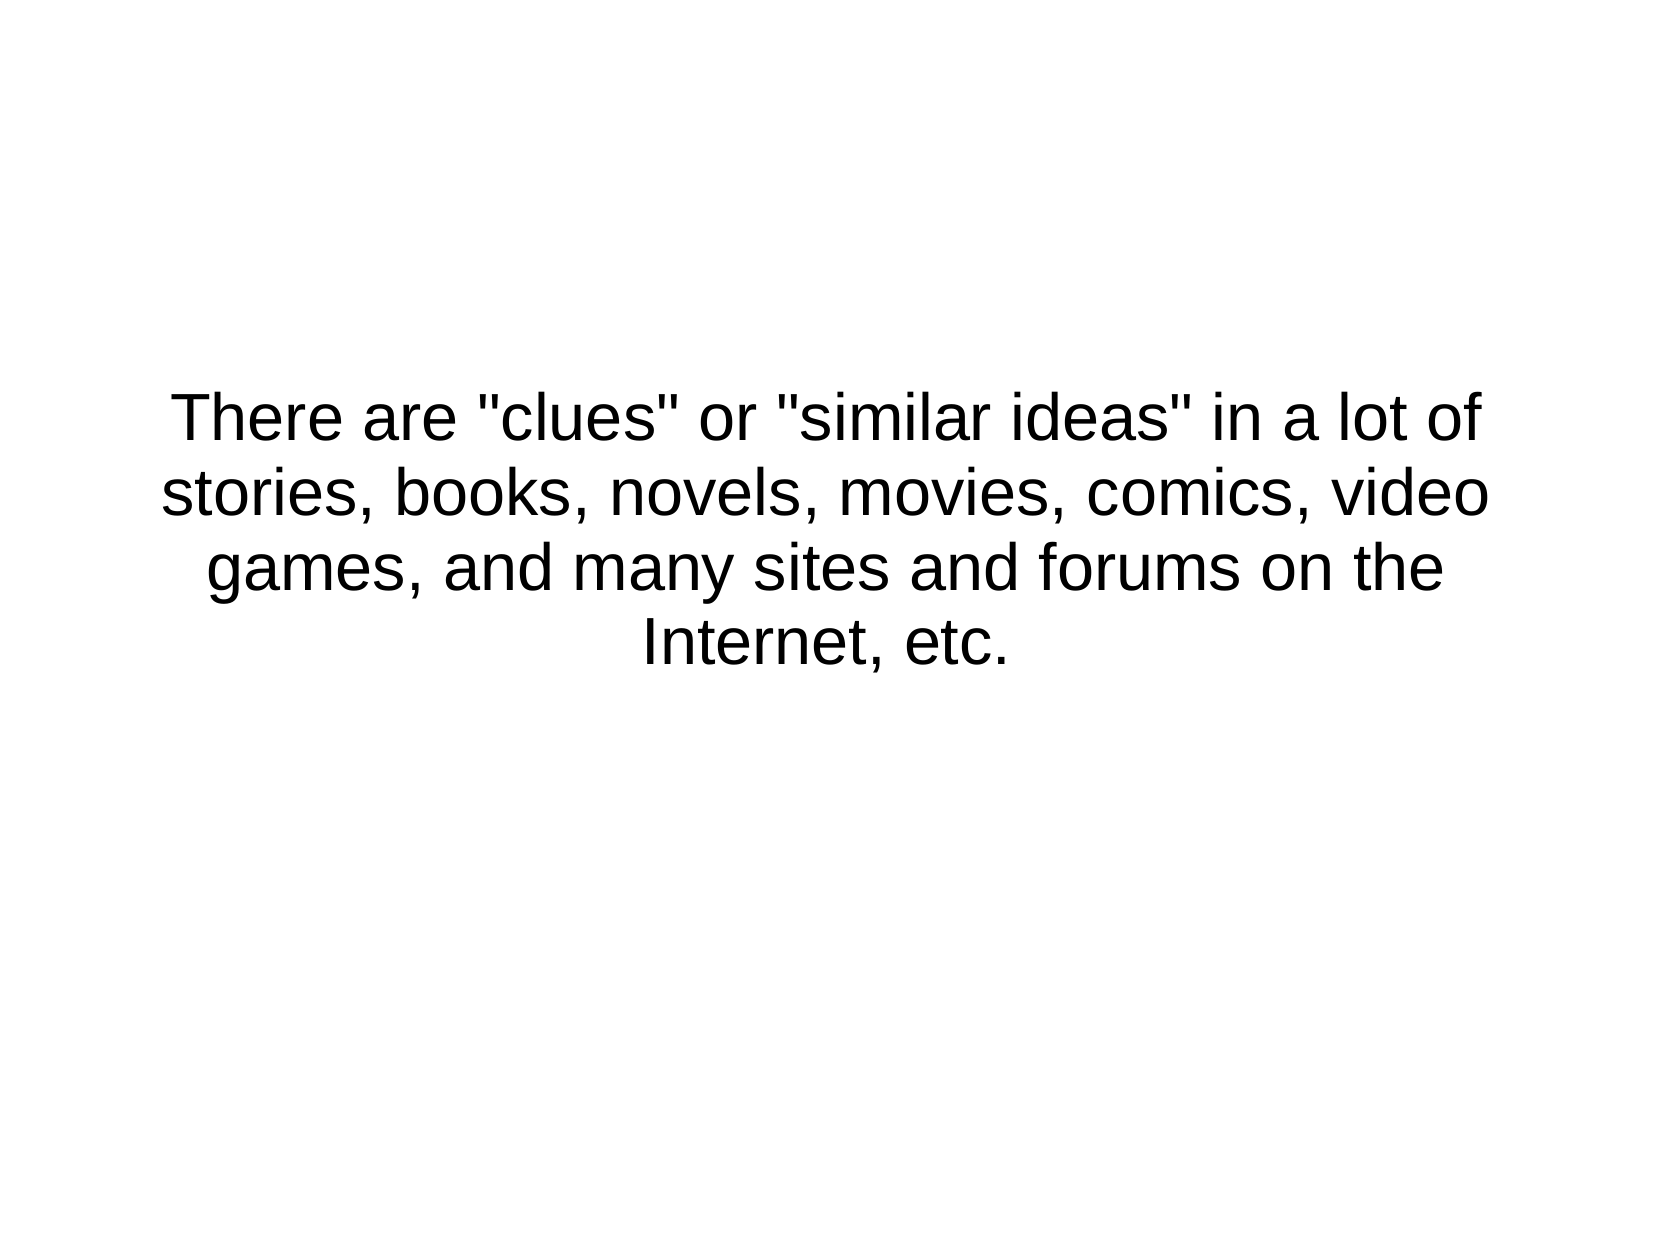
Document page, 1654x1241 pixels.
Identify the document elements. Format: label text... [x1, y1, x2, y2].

subtitle There are "clues" or "similar ideas" in a lot of stories, books, novels, movies, comics, video games, and many sites and forums on the Internet, etc. [82, 49, 1571, 1010]
